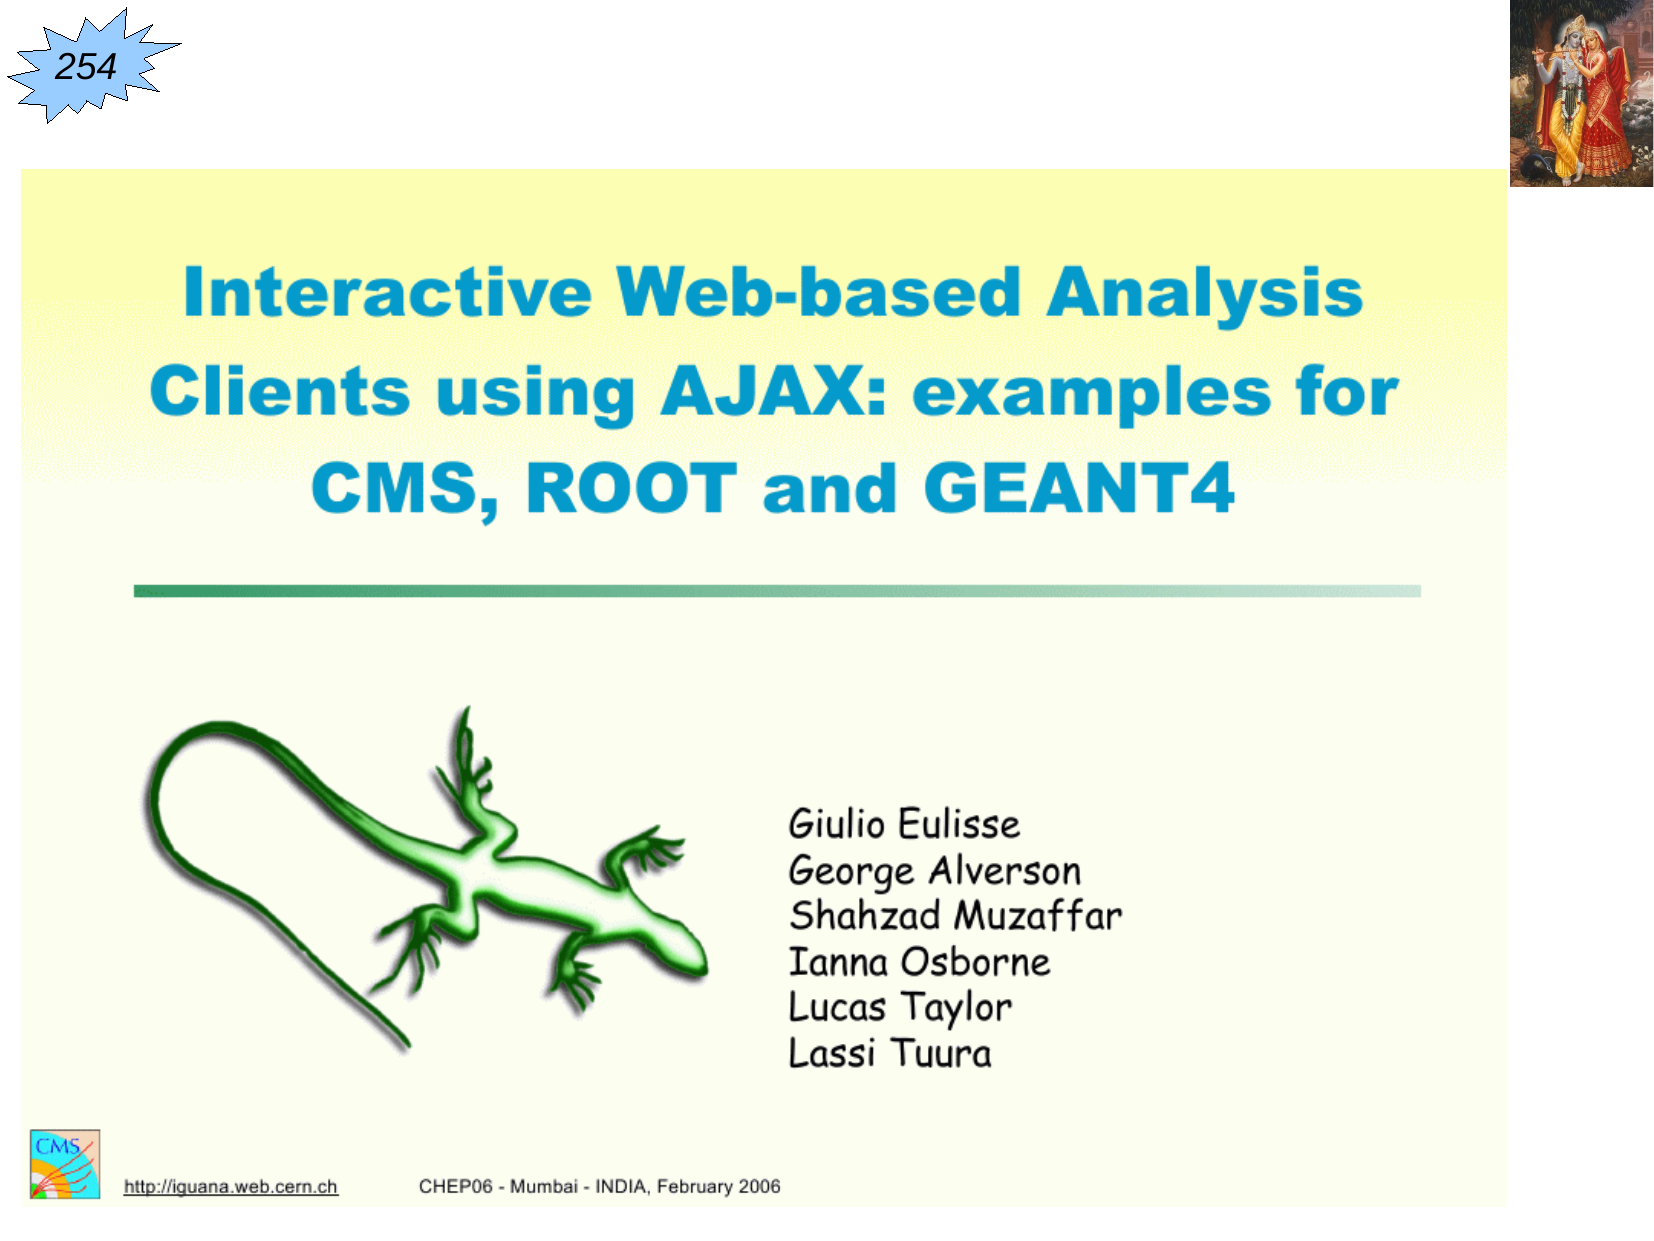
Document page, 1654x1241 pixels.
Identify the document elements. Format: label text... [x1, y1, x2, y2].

picture [1510, 0, 1654, 187]
picture [21, 169, 1507, 1207]
text_box 254 [7, 7, 182, 124]
